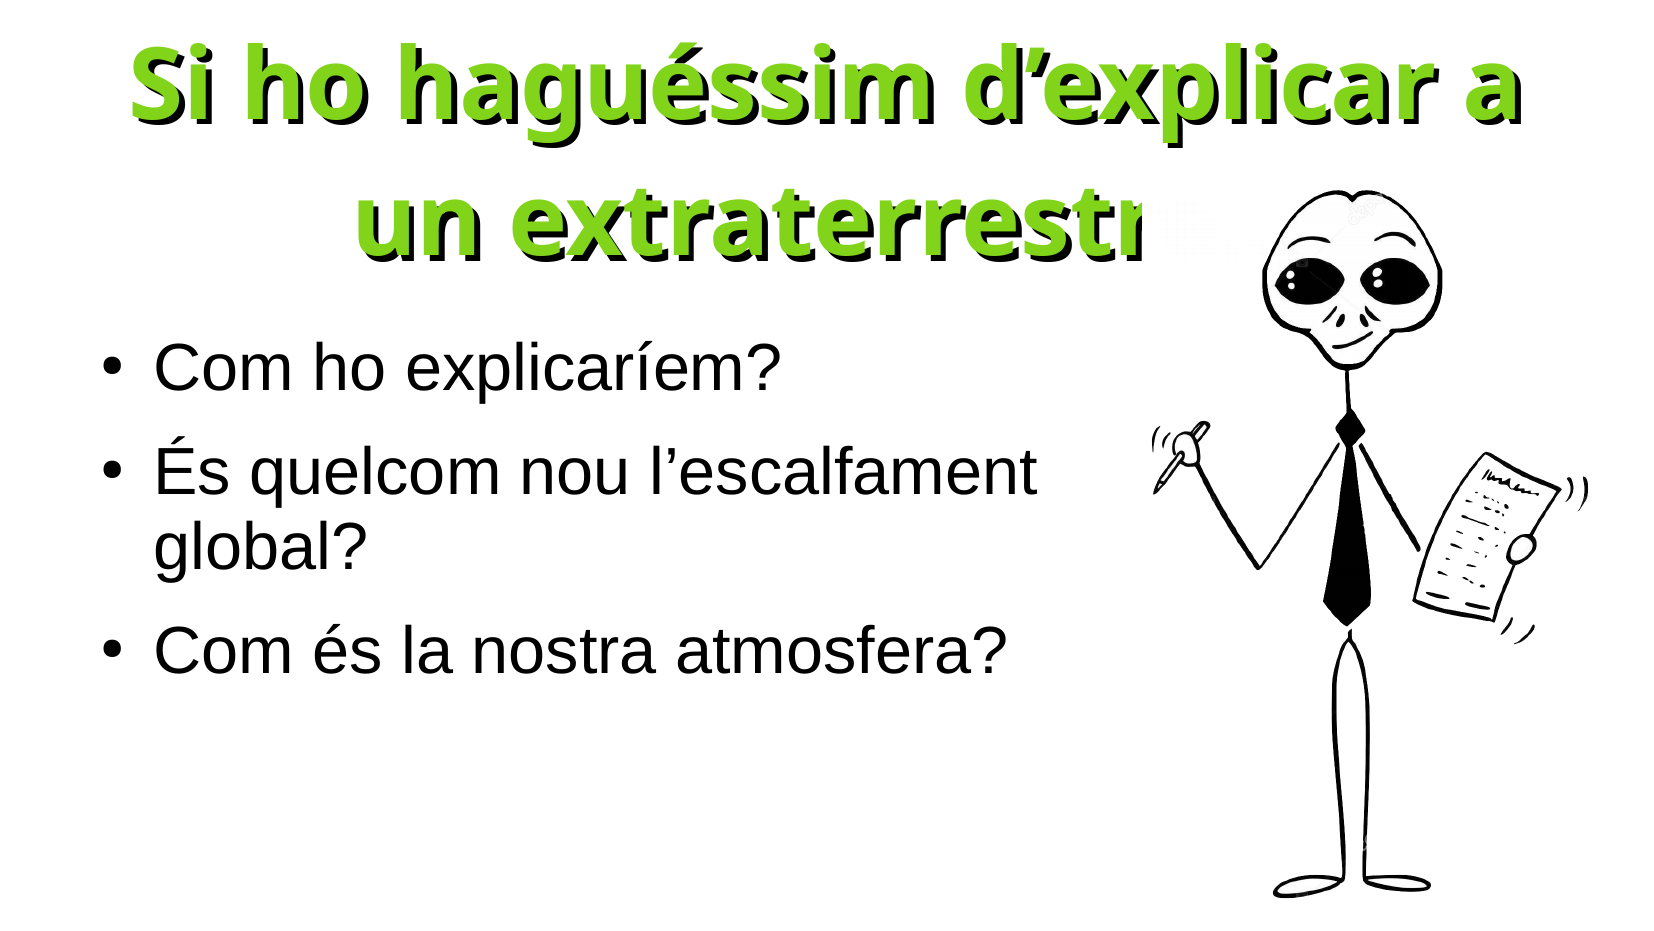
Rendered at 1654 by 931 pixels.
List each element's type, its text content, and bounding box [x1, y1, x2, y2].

list Com ho explicaríem? És quelcom nou l’escalfament global? Com és la nostra atmosfera? [82, 330, 1081, 706]
picture [1142, 163, 1606, 916]
title Si ho haguéssim d’explicar a un extraterrestre... [82, 12, 1571, 279]
